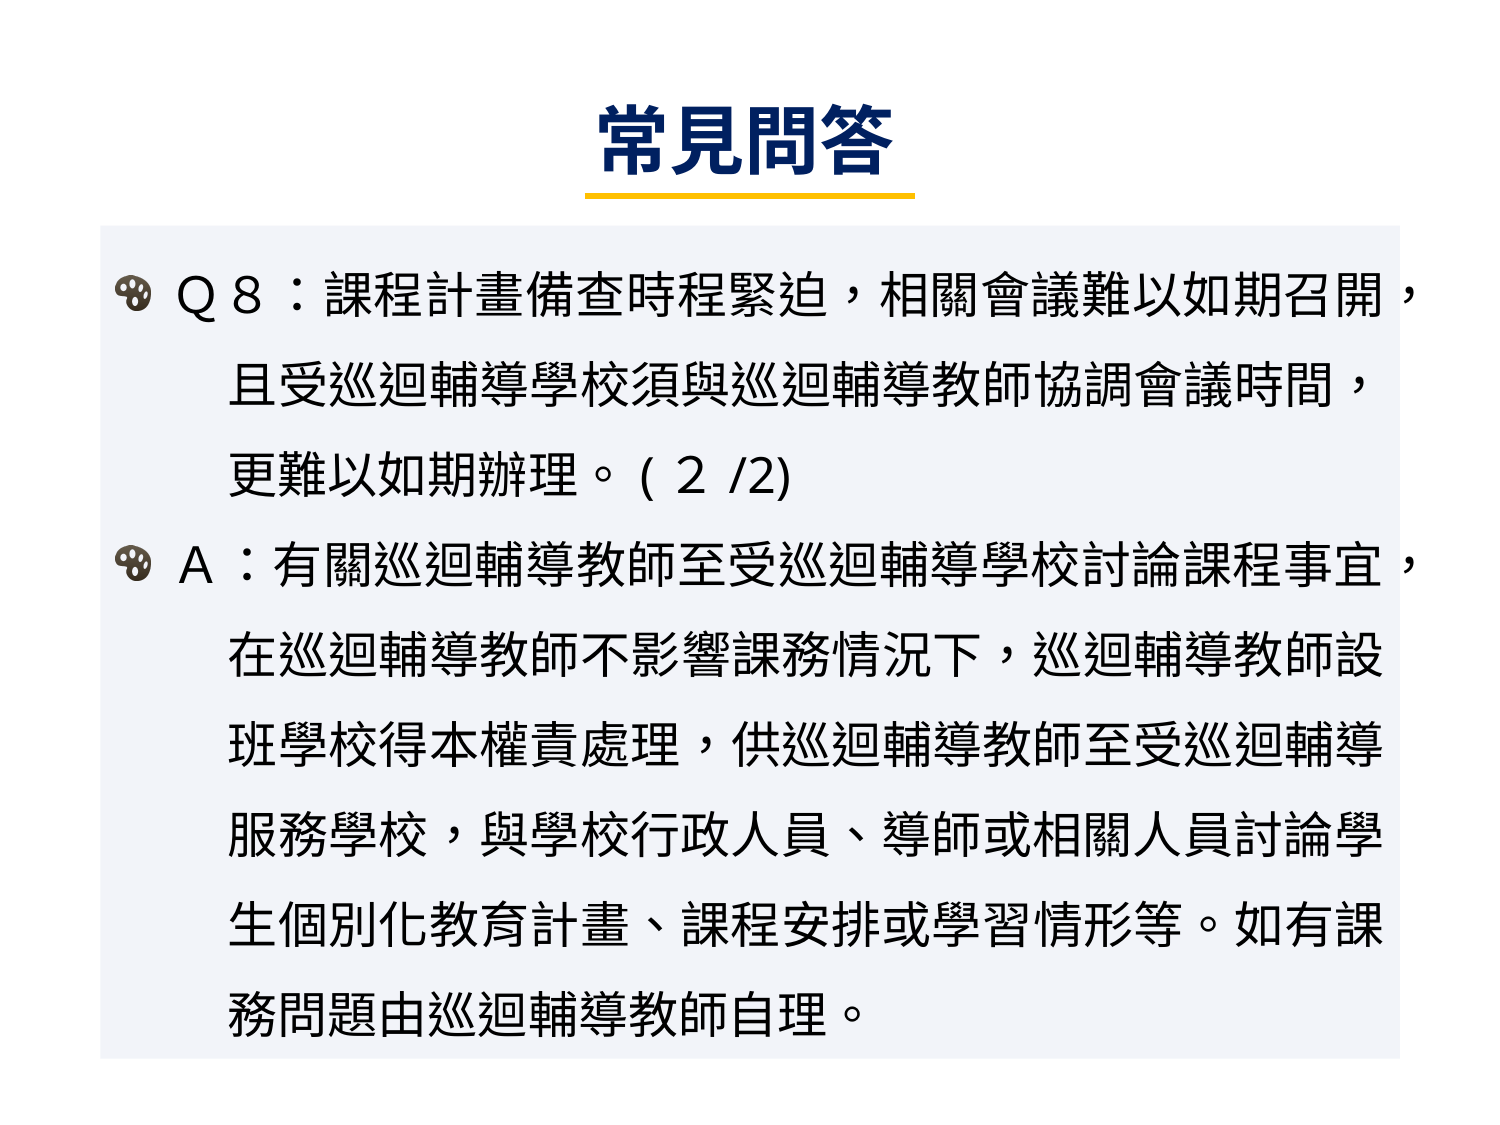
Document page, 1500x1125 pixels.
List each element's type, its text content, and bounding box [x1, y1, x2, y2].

text_box Ｑ８：課程計畫備查時程緊迫，相關會議難以如期召開，且受巡迴輔導學校須與巡迴輔導教師協調會議時間，更難以如期辦理。(２/2) Ａ：有關巡迴輔導教師至受巡迴輔導學校討論課程事宜，在巡迴輔導教師不影響課務情況下，巡迴輔導教師設班學校得本權責處理，供巡迴輔導教師至受巡迴輔導服務學校，與學校行政人員、導師或相關人員討論學生個別化教育計畫、課程安排或學習情形等。如有課務問題由巡迴輔導教師自理。 [100, 225, 1400, 1059]
title 常見問答 [41, 45, 1447, 233]
